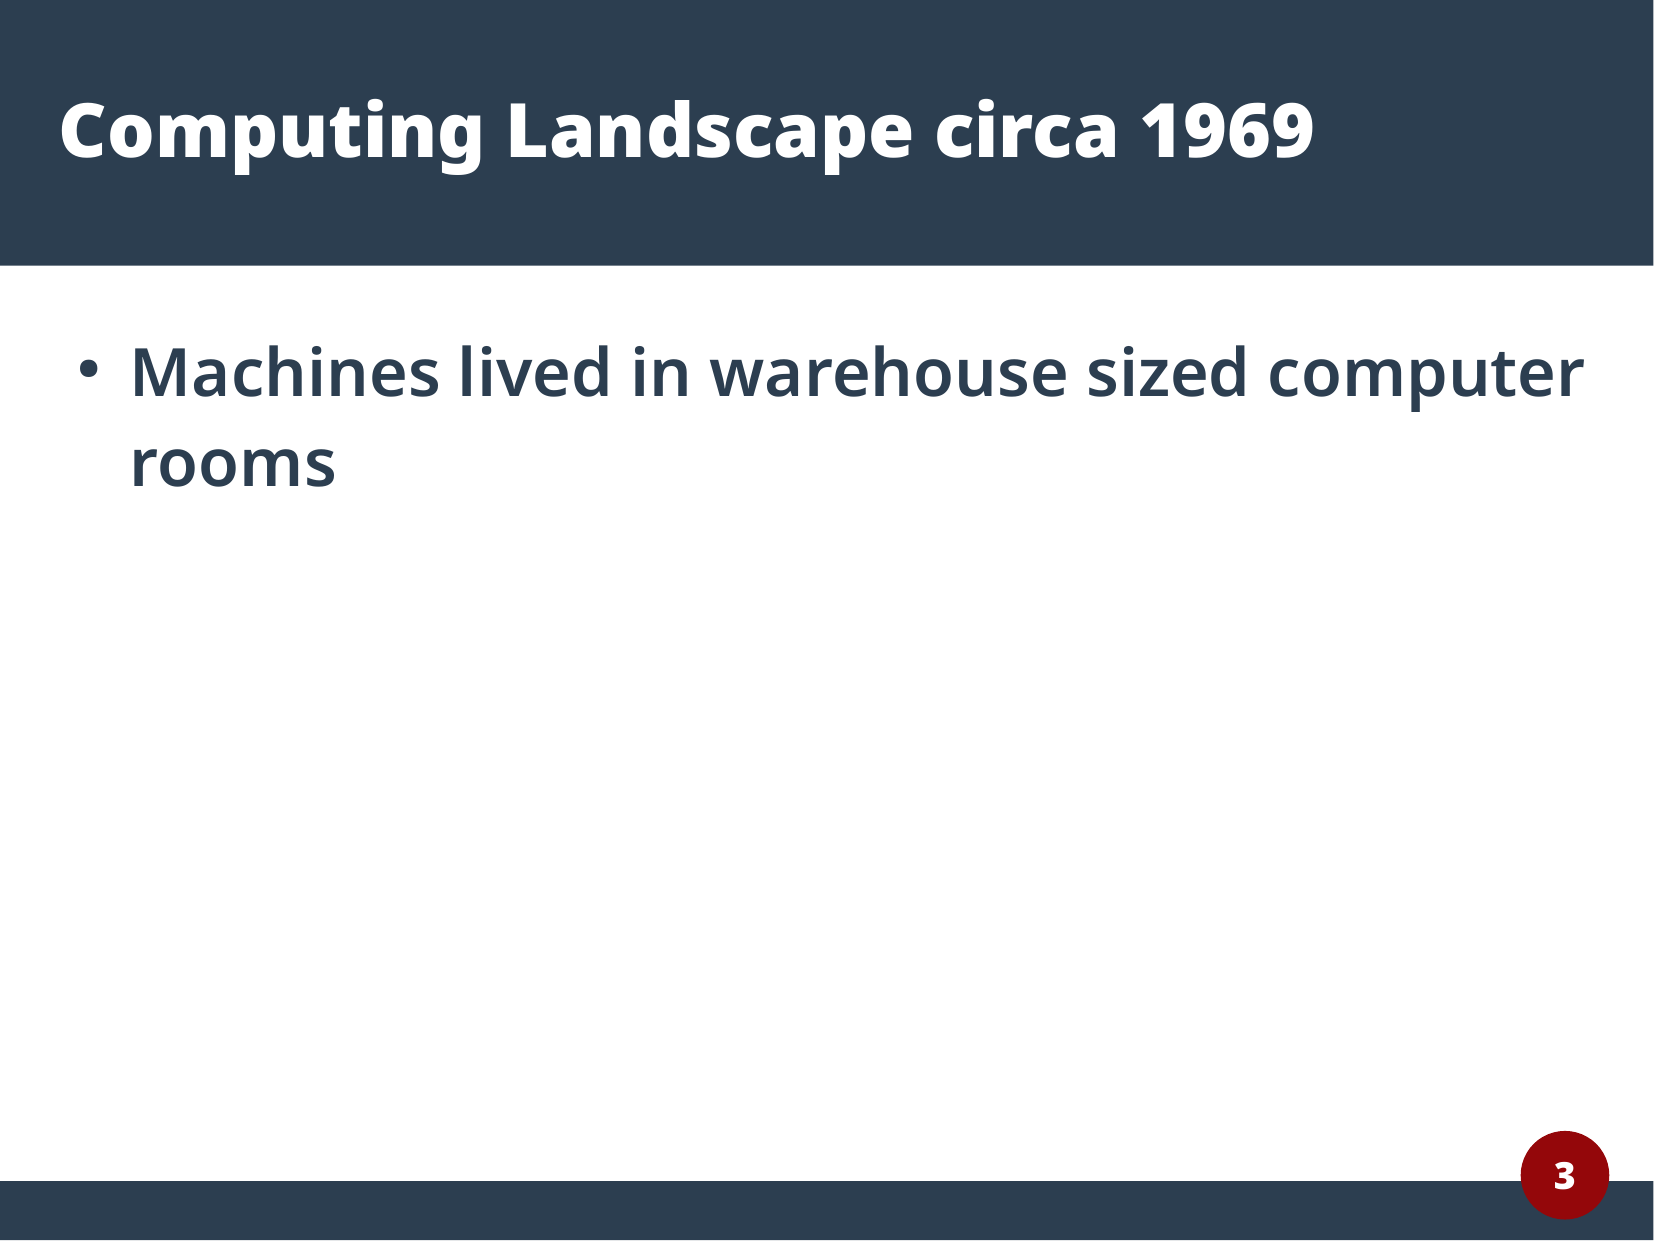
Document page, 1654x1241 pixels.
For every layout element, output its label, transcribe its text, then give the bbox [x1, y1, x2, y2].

title Computing Landscape circa 1969 [59, 49, 1595, 207]
list Machines lived in warehouse sized computer rooms [59, 324, 1595, 1152]
